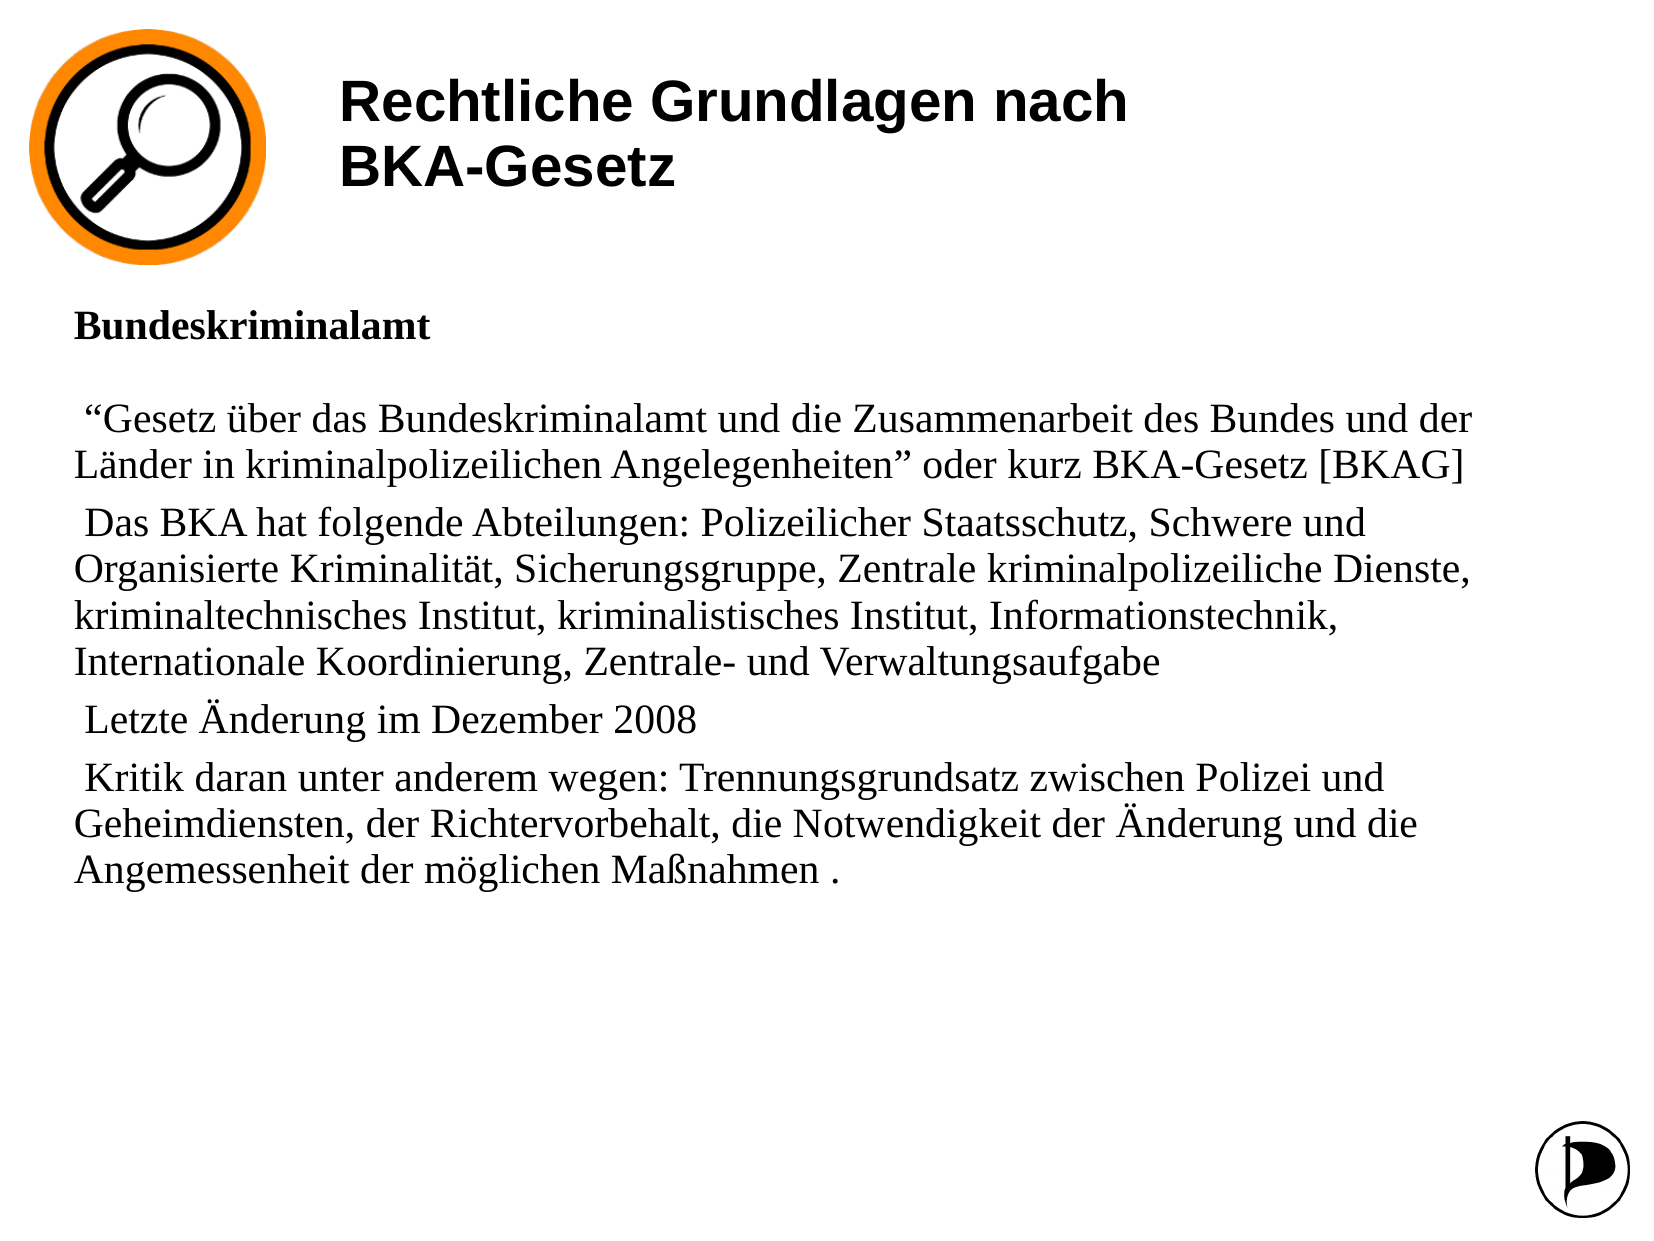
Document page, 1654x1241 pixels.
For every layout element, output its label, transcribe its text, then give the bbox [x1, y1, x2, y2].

text_box Rechtliche Grundlagen nach BKA-Gesetz [324, 61, 1654, 207]
picture [1535, 1121, 1630, 1218]
text_box Bundeskriminalamt “Gesetz über das Bundeskriminalamt und die Zusammenarbeit des Bundes und der Länder in kriminalpolizeilichen Angelegenheiten” oder kurz BKA-Gesetz [BKAG] Das BKA hat folgende Abteilungen: Polizeilicher Staatsschutz, Schwere und Organisierte Kriminalität, Sicherungsgruppe, Zentrale kriminalpolizeiliche Dienste, kriminaltechnisches Institut, kriminalistisches Institut, Informationstechnik, Internationale Koordinierung, Zentrale- und Verwaltungsaufgabe Letzte Änderung im Dezember 2008 Kritik daran unter anderem wegen: Trennungsgrundsatz zwischen Polizei und Geheimdiensten, der Richtervorbehalt, die Notwendigkeit der Änderung und die Angemessenheit der möglichen Maßnahmen . [59, 295, 1595, 1005]
picture [29, 29, 266, 265]
